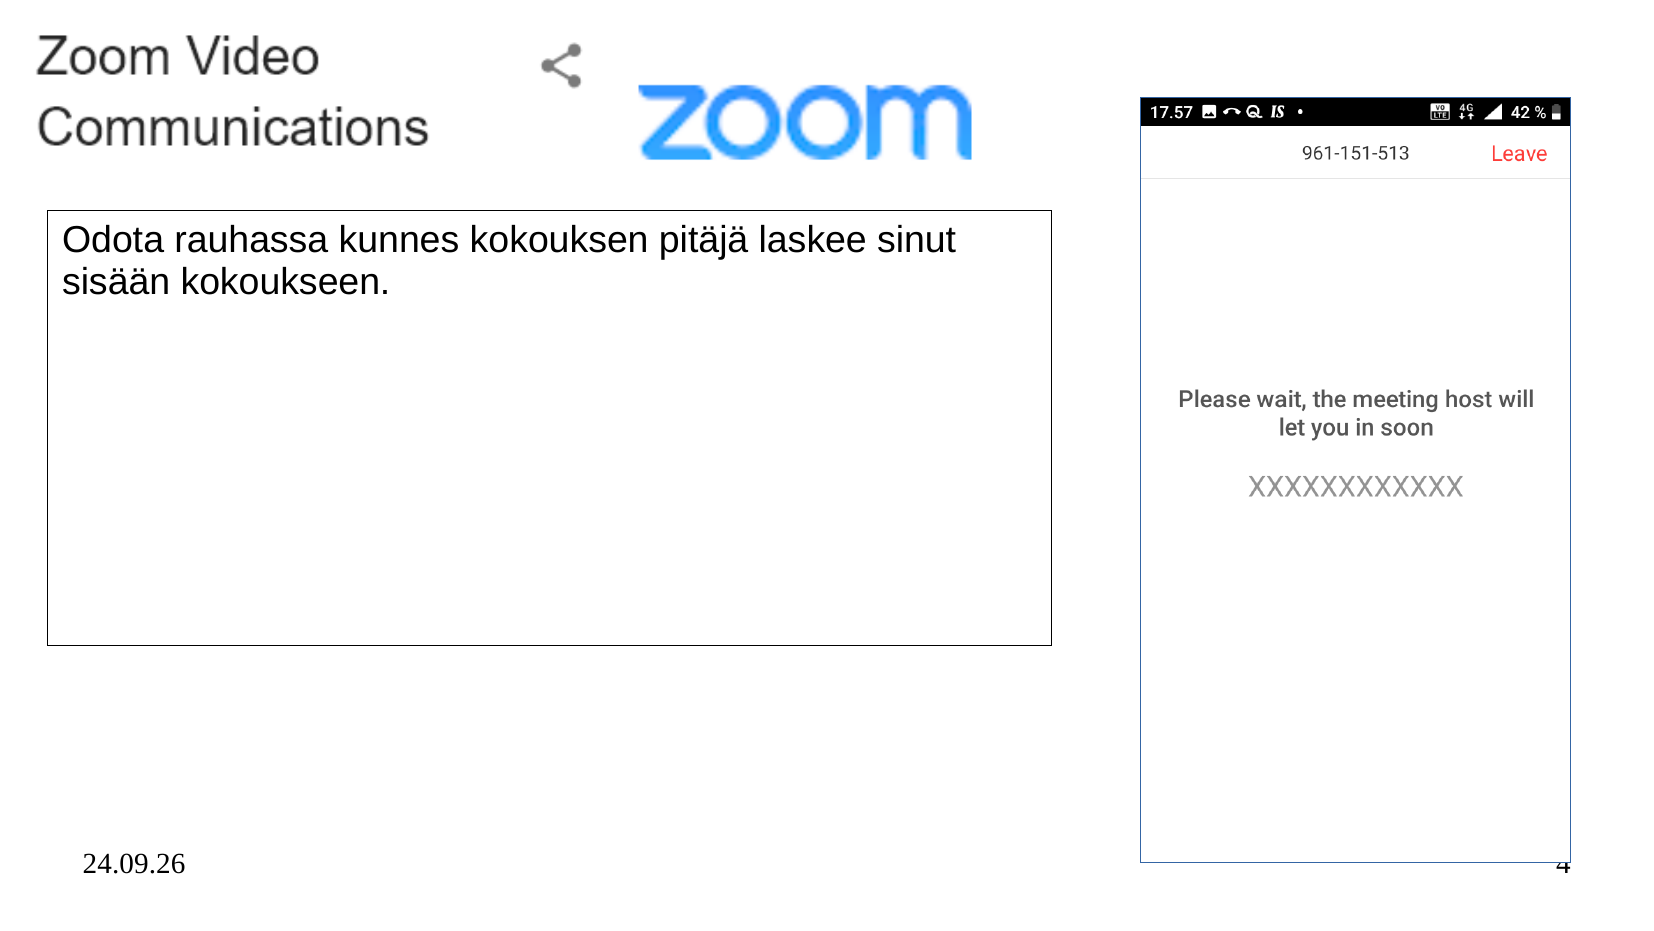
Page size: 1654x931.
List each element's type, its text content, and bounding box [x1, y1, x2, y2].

picture [12, 11, 993, 176]
picture [1140, 97, 1571, 863]
text_box [47, 310, 1052, 646]
text_box Odota rauhassa kunnes kokouksen pitäjä laskee sinut sisään kokoukseen. [47, 210, 1052, 310]
